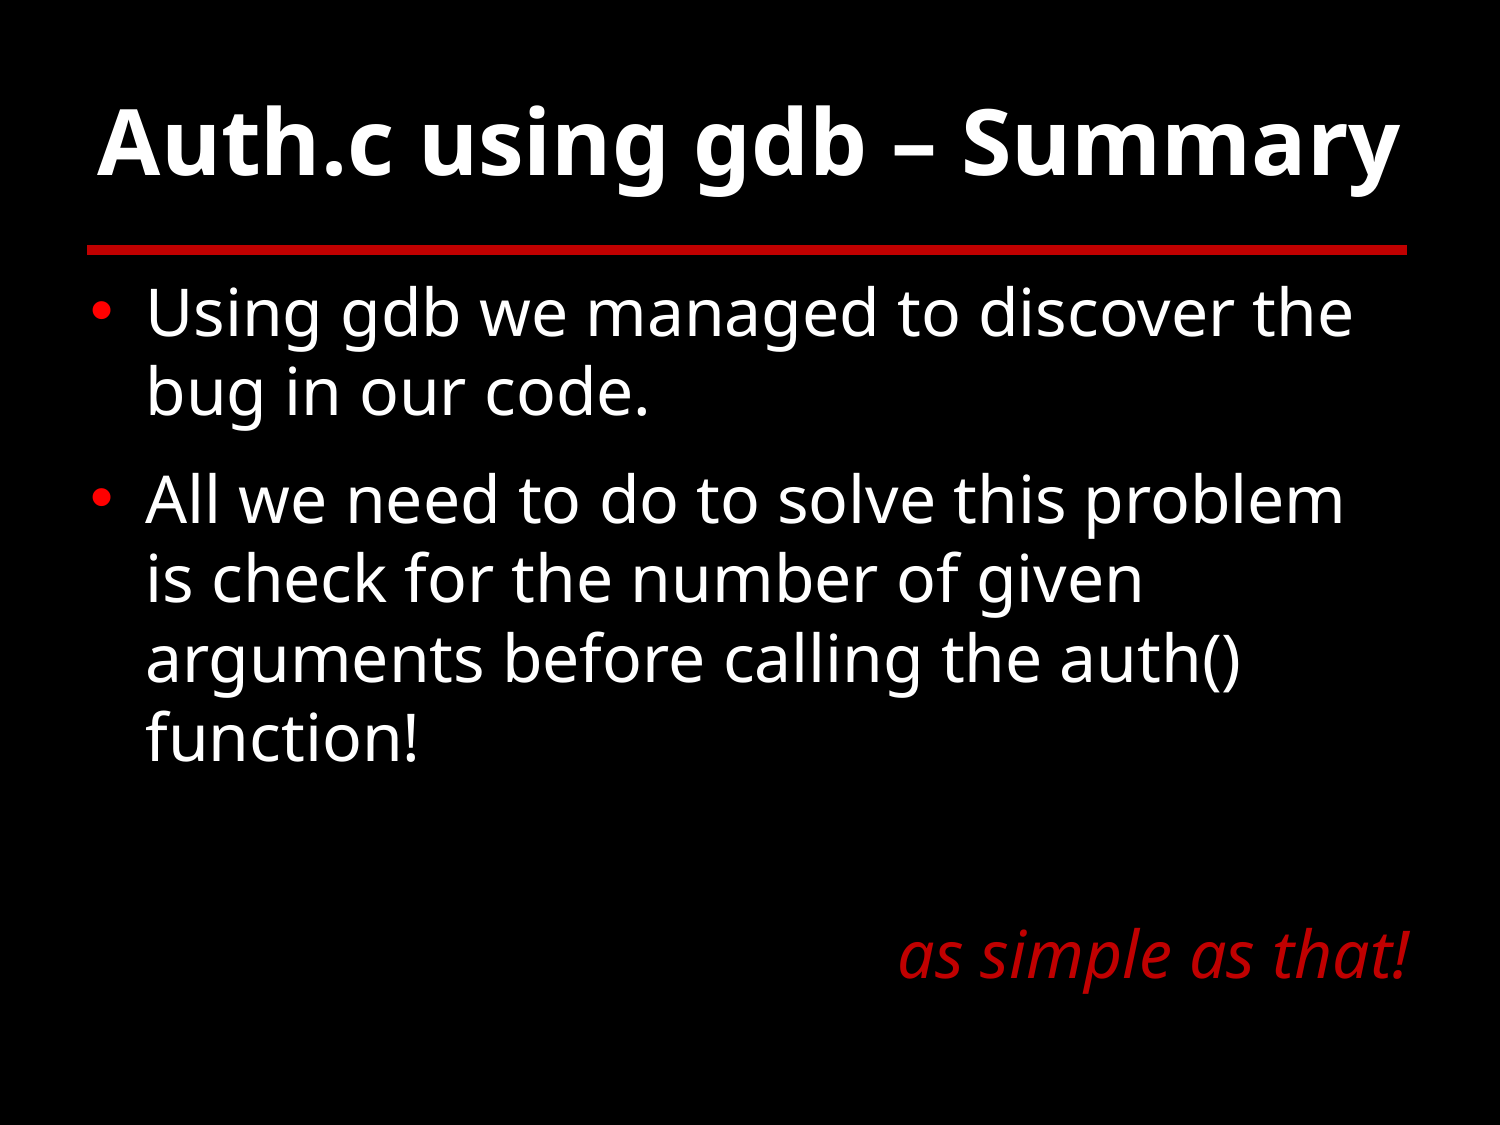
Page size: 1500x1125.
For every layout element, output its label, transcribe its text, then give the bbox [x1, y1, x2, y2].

title Auth.c using gdb – Summary [75, 45, 1425, 233]
list Using gdb we managed to discover the bug in our code. All we need to do to solve this problem is check for the number of given arguments before calling the auth() function! as simple as that! [75, 262, 1425, 1005]
